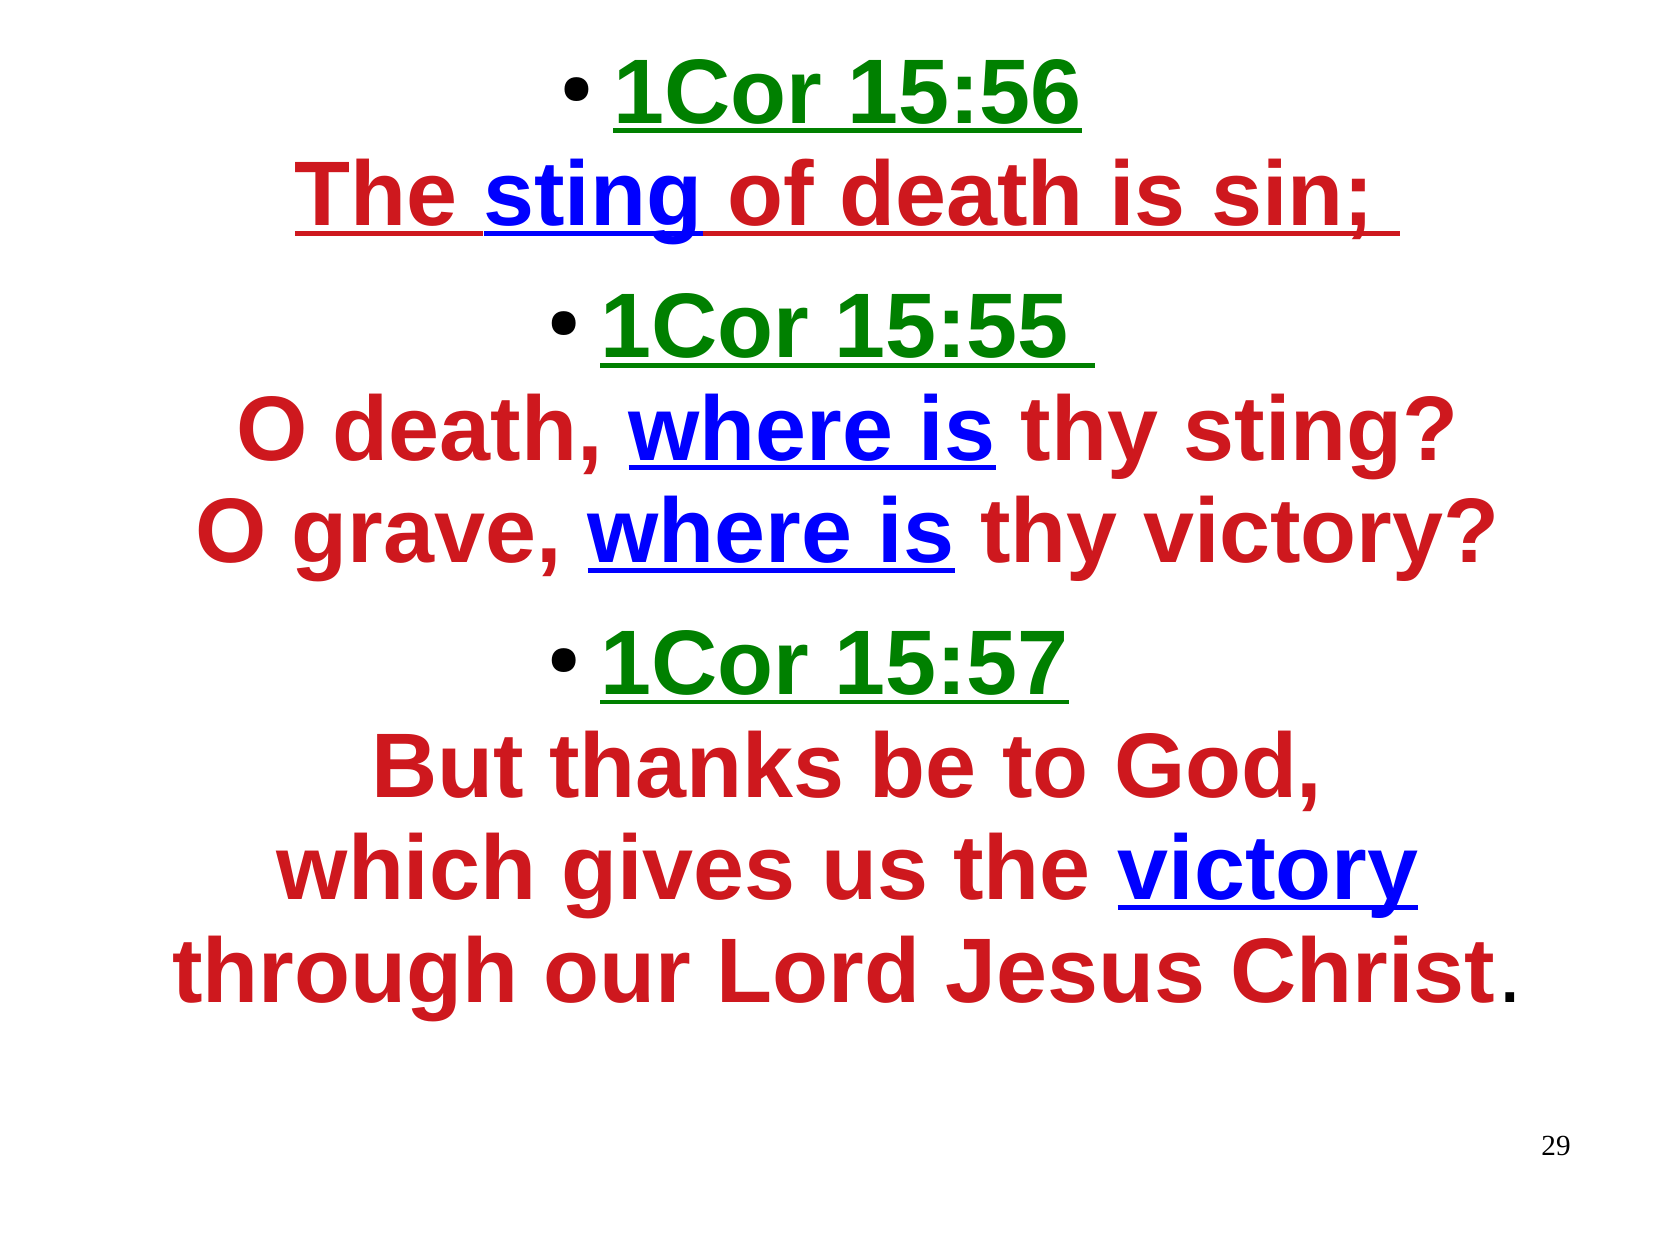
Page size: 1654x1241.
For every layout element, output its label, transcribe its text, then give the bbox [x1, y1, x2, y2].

list 1Cor 15:56 The sting of death is sin; 1Cor 15:55 O death, where is thy sting? O grave, where is thy victory? 1Cor 15:57 But thanks be to God, which gives us the victory through our Lord Jesus Christ. [37, 40, 1613, 1241]
